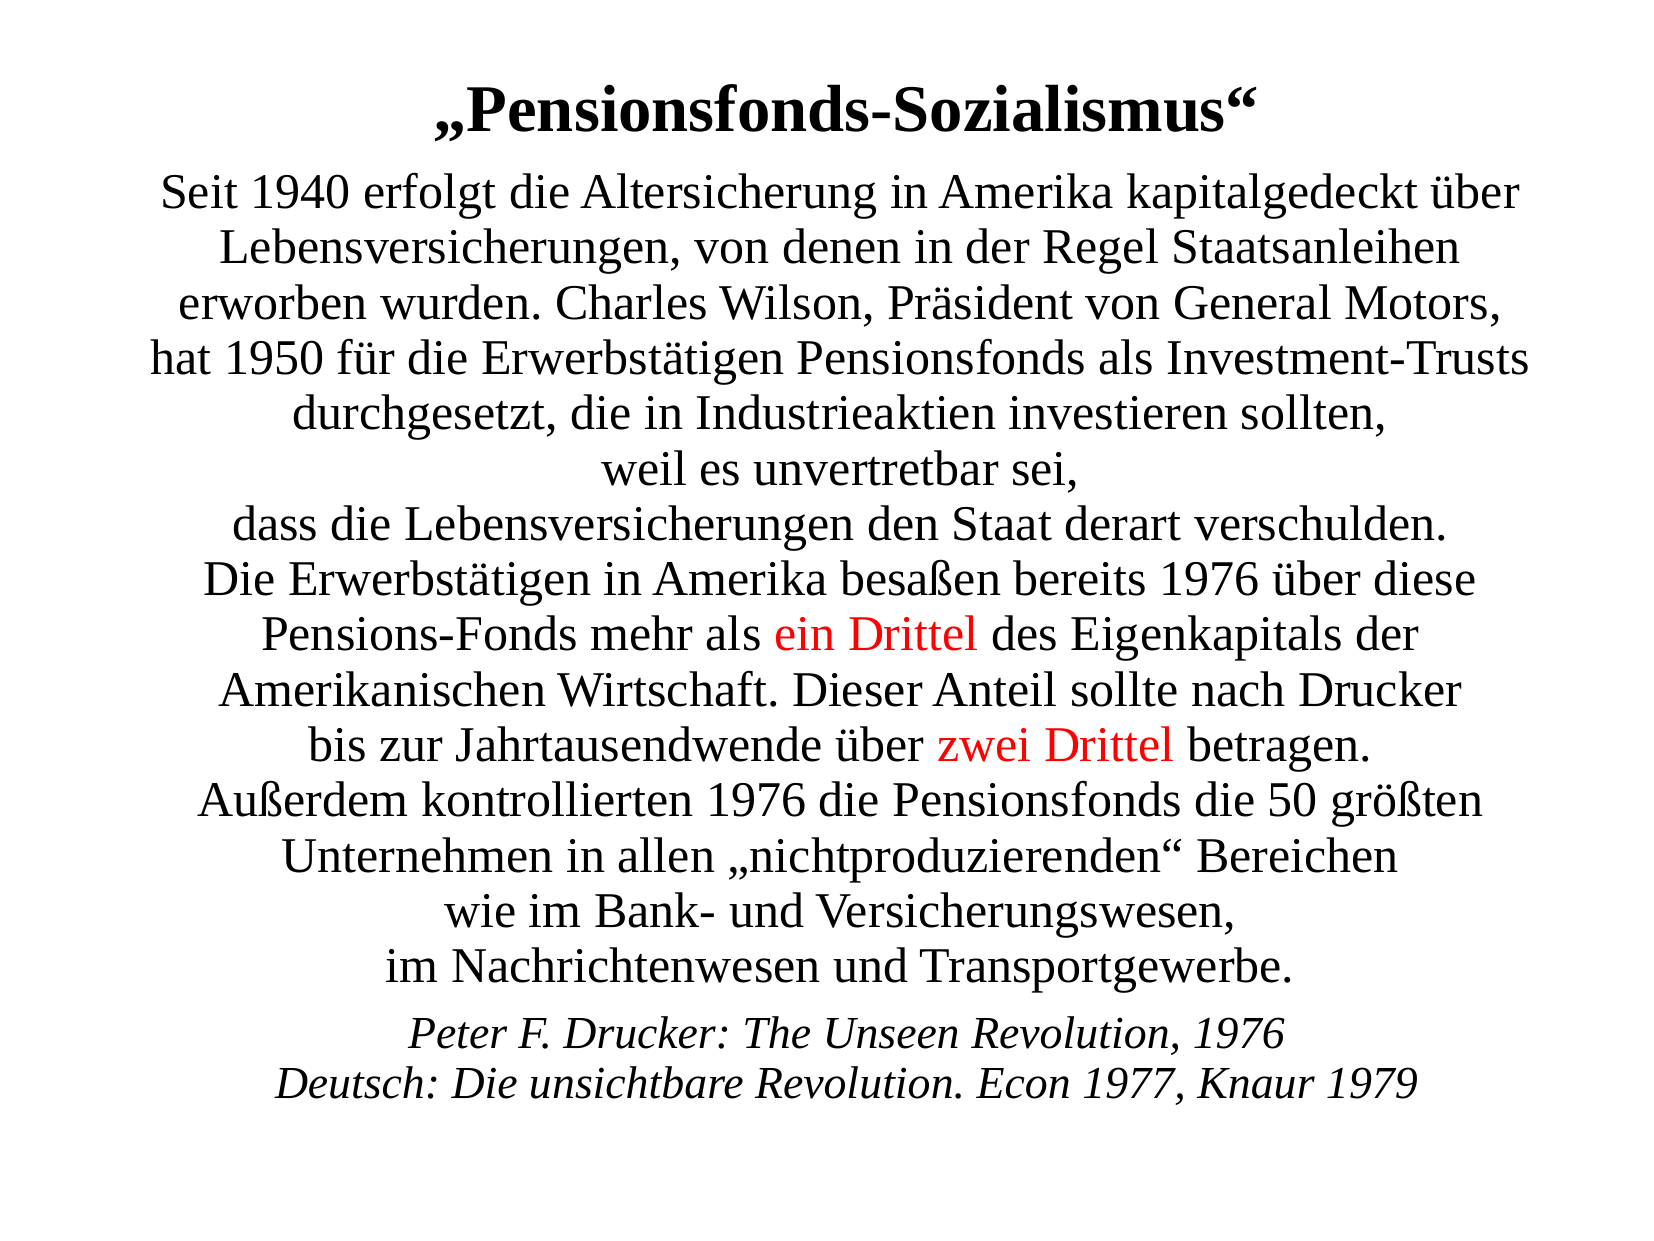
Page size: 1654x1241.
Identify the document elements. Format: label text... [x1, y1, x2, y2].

text_box „Pensionsfonds-Sozialismus“ Seit 1940 erfolgt die Altersicherung in Amerika kapitalgedeckt über Lebensversicherungen, von denen in der Regel Staatsanleihen erworben wurden. Charles Wilson, Präsident von General Motors, hat 1950 für die Erwerbstätigen Pensionsfonds als Investment-Trusts durchgesetzt, die in Industrieaktien investieren sollten, weil es unvertretbar sei, dass die Lebensversicherungen den Staat derart verschulden. Die Erwerbstätigen in Amerika besaßen bereits 1976 über diese Pensions-Fonds mehr als ein Drittel des Eigenkapitals der Amerikanischen Wirtschaft. Dieser Anteil sollte nach Drucker bis zur Jahrtausendwende über zwei Drittel betragen. Außerdem kontrollierten 1976 die Pensionsfonds die 50 größten Unternehmen in allen „nichtproduzierenden“ Bereichen wie im Bank- und Versicherungswesen, im Nachrichtenwesen und Transportgewerbe. Peter F. Drucker: The Unseen Revolution, 1976 Deutsch: Die unsichtbare Revolution. Econ 1977, Knaur 1979 [135, 65, 1558, 1117]
